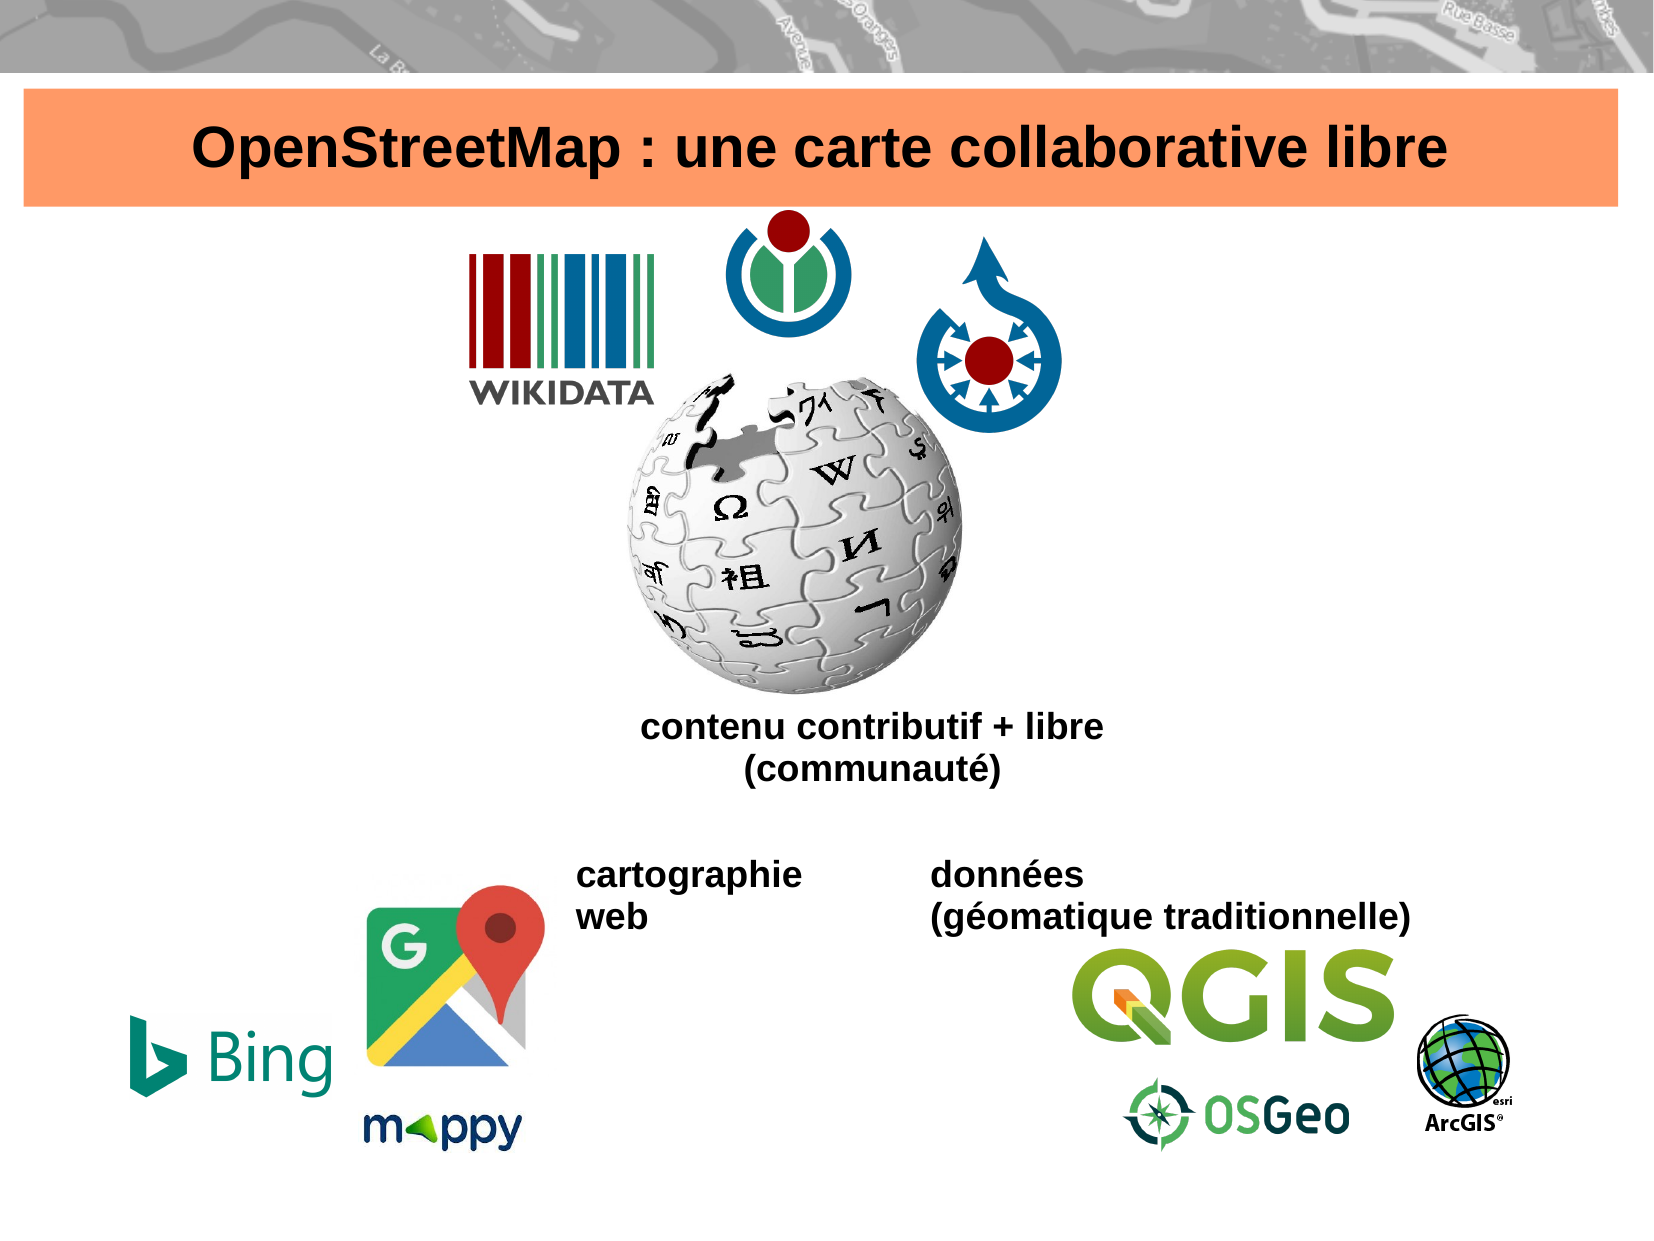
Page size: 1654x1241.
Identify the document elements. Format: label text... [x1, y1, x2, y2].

table_header [0, 12, 413, 77]
picture [1001, 885, 1536, 1152]
picture [720, 206, 857, 343]
text_box cartographie web [561, 846, 818, 945]
table_header [413, 12, 826, 77]
picture [354, 874, 557, 1196]
text_box contenu contributif + libre (communauté) [625, 698, 1120, 798]
picture [442, 236, 1063, 709]
table_header [1240, 12, 1653, 77]
table_header [826, 12, 1240, 77]
text_box données (géomatique traditionnelle) [915, 846, 1427, 945]
picture [129, 1013, 332, 1100]
picture [0, 0, 1654, 73]
text_box OpenStreetMap : une carte collaborative libre [23, 88, 1619, 207]
